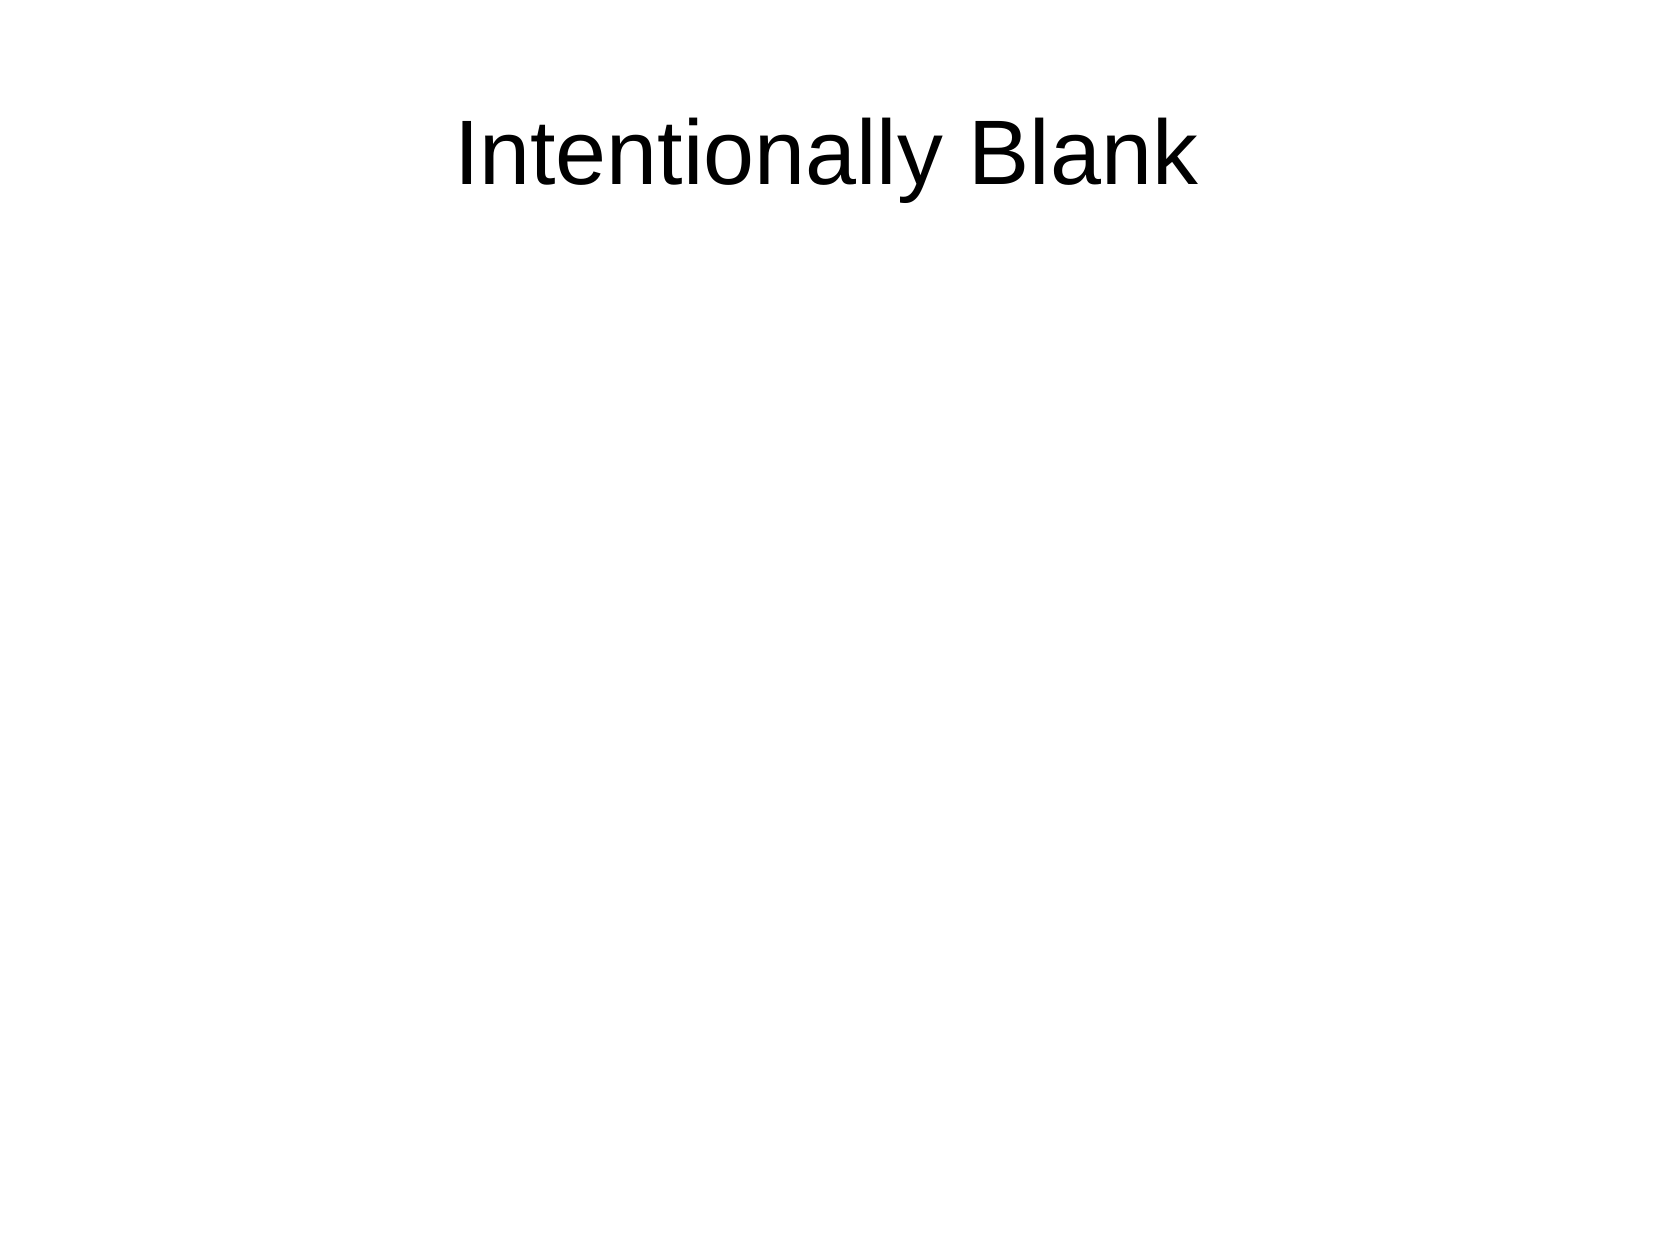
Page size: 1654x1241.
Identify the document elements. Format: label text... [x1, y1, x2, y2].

title Intentionally Blank [82, 56, 1571, 250]
